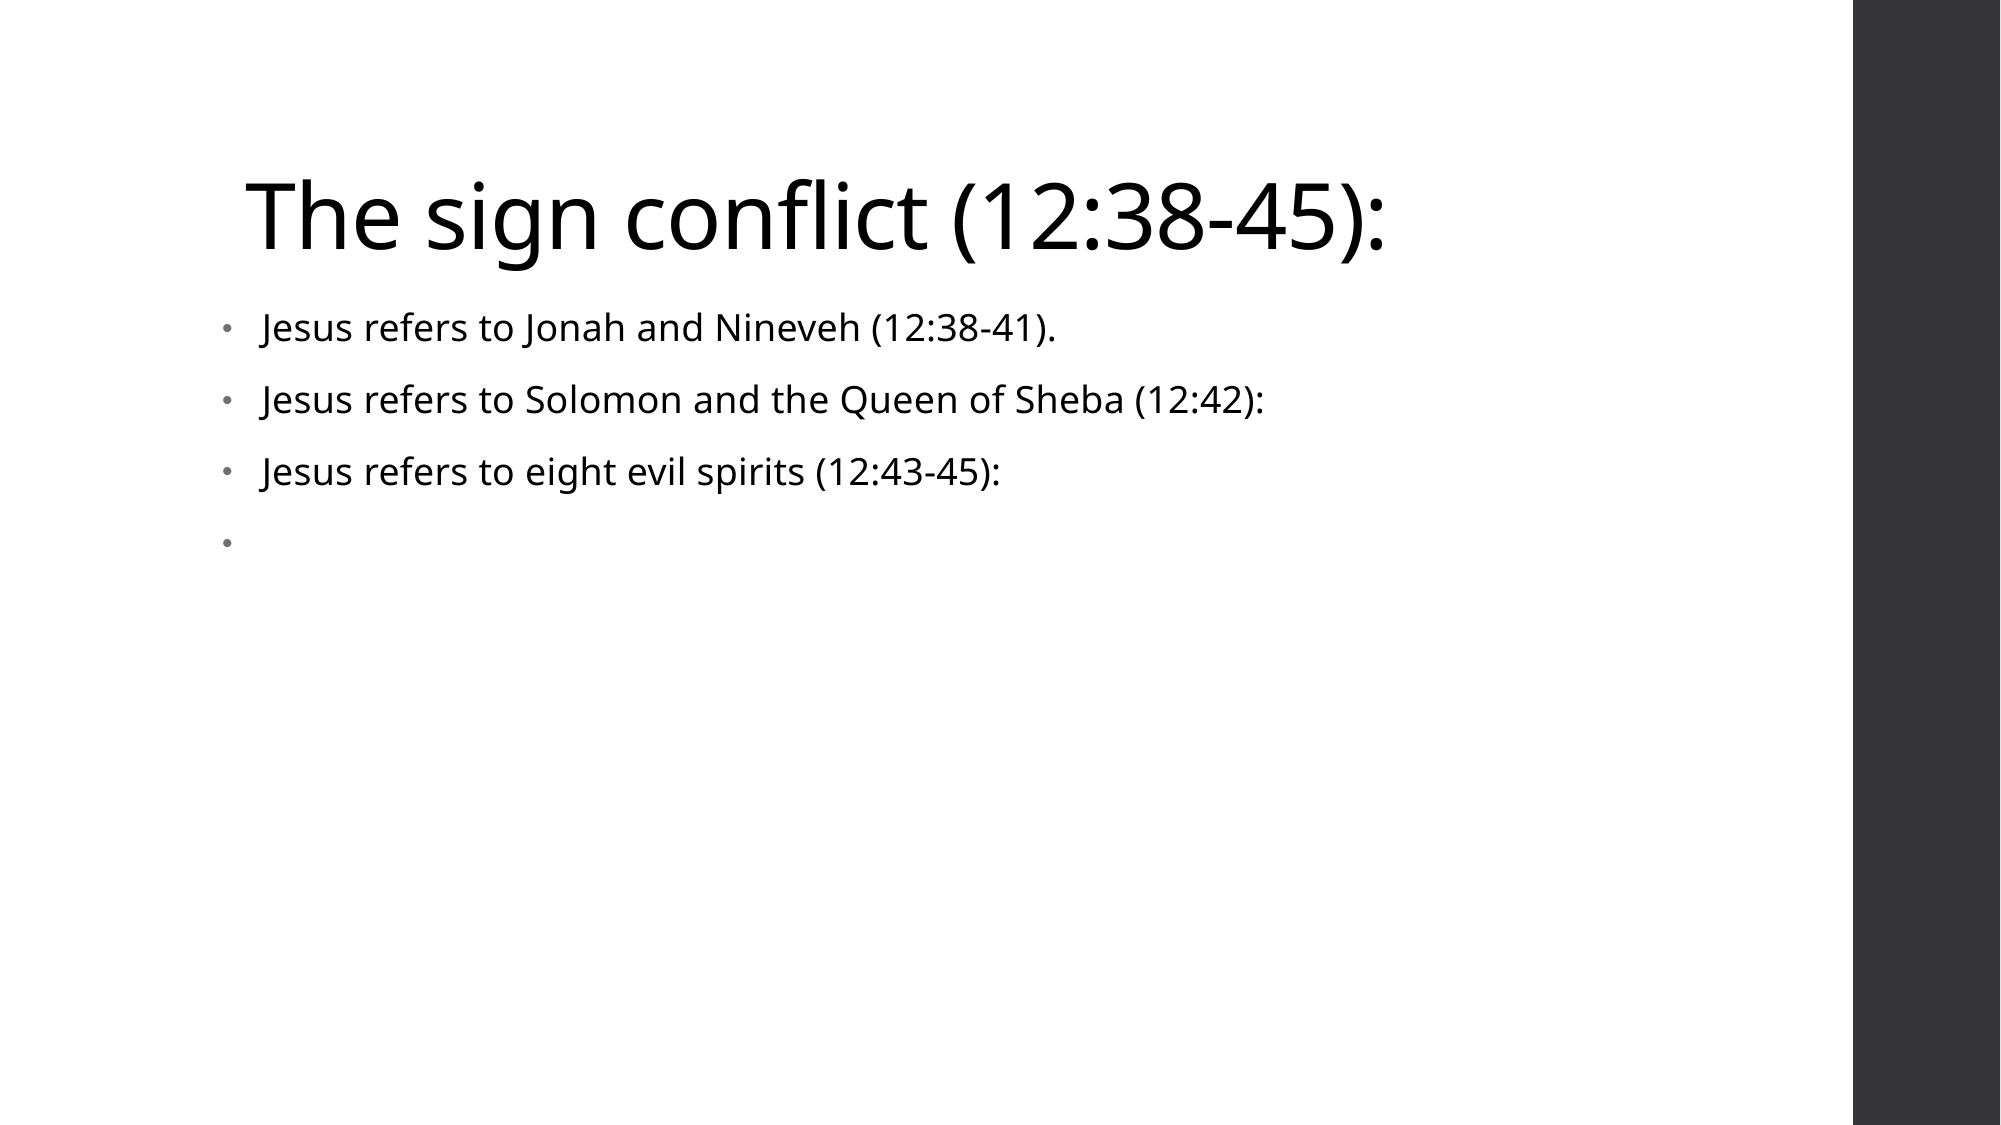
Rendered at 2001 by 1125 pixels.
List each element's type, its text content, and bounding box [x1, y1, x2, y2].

list Jesus refers to Jonah and Nineveh (12:38-41). Jesus refers to Solomon and the Queen of Sheba (12:42): Jesus refers to eight evil spirits (12:43-45): [206, 299, 1617, 1014]
title The sign conflict (12:38-45): [206, 60, 1797, 278]
